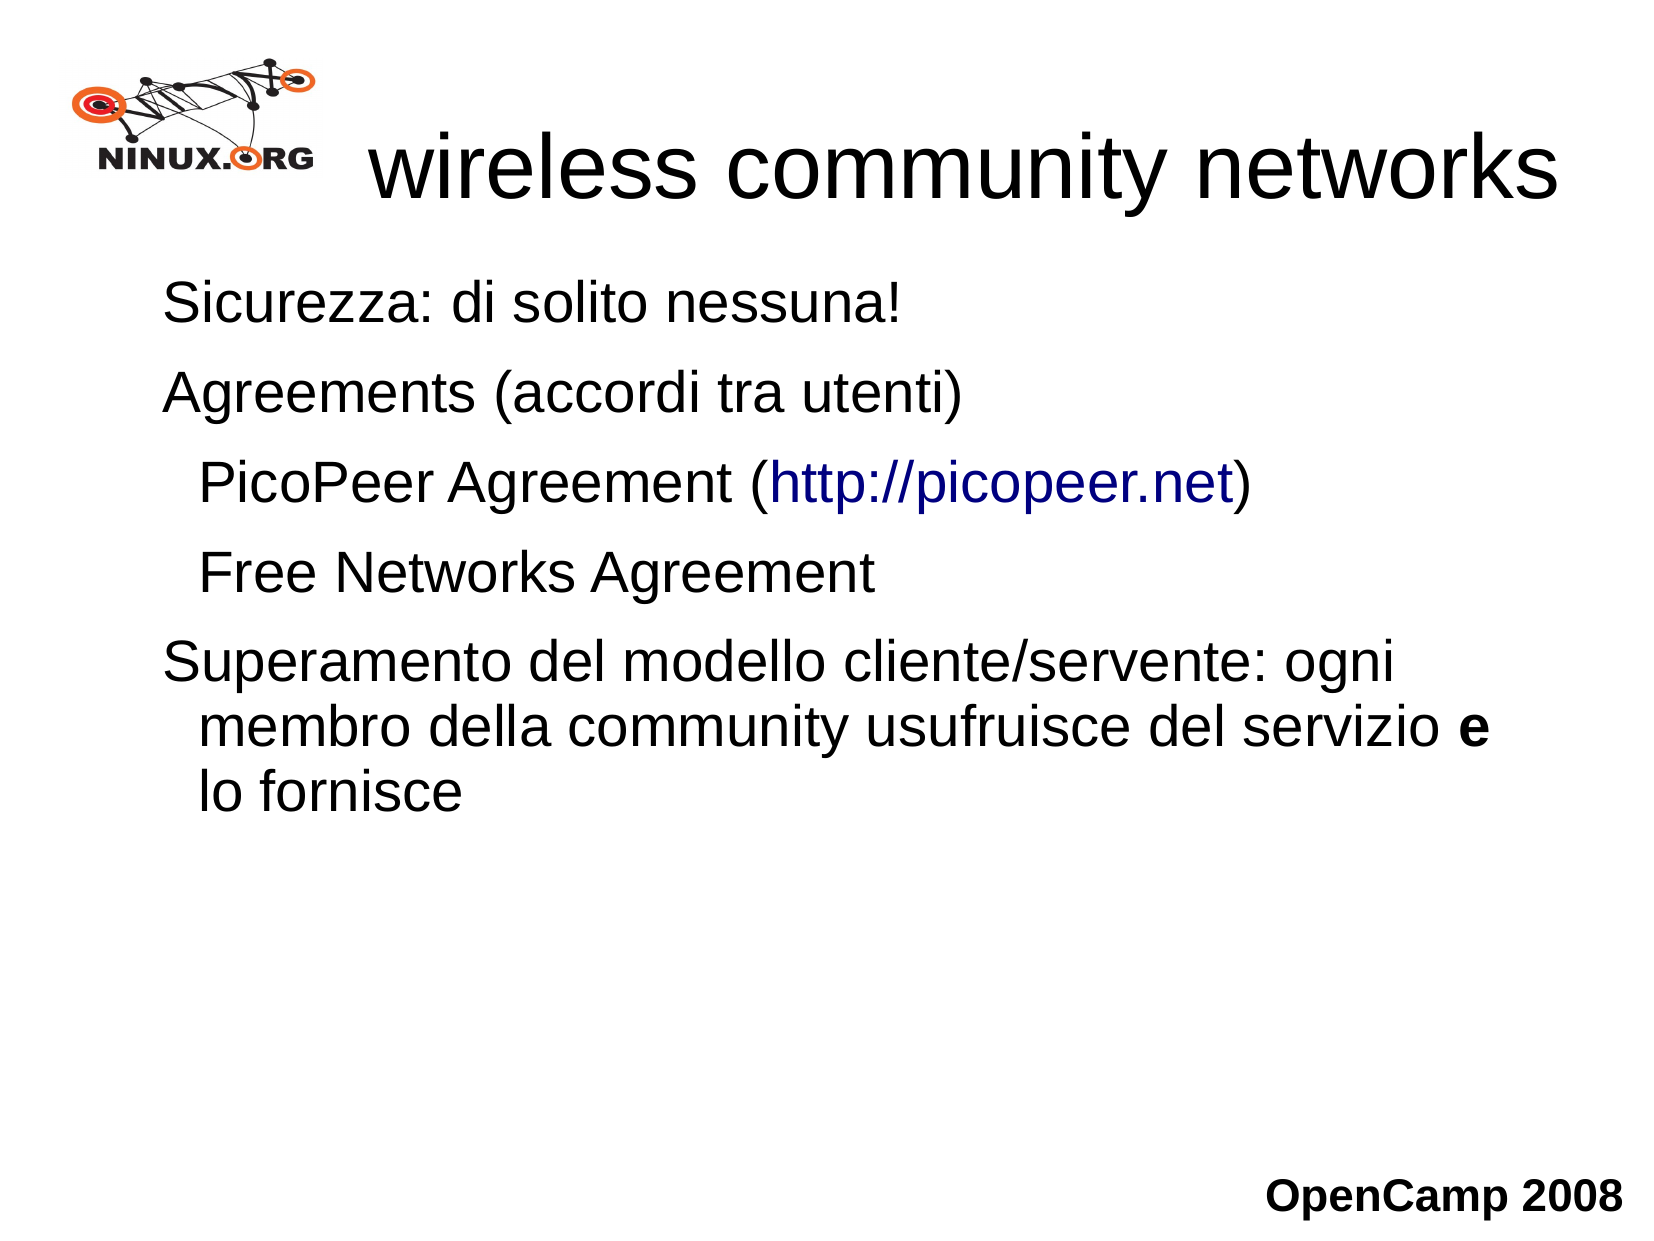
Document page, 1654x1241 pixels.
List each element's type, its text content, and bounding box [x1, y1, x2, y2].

title wireless community networks [356, 70, 1576, 263]
text_box Sicurezza: di solito nessuna! Agreements (accordi tra utenti) PicoPeer Agreement (http://picopeer.net) Free Networks Agreement Superamento del modello cliente/servente: ogni membro della community usufruisce del servizio e lo fornisce [112, 262, 1538, 1088]
picture [59, 58, 323, 178]
text_box OpenCamp 2008 [1237, 1162, 1651, 1237]
